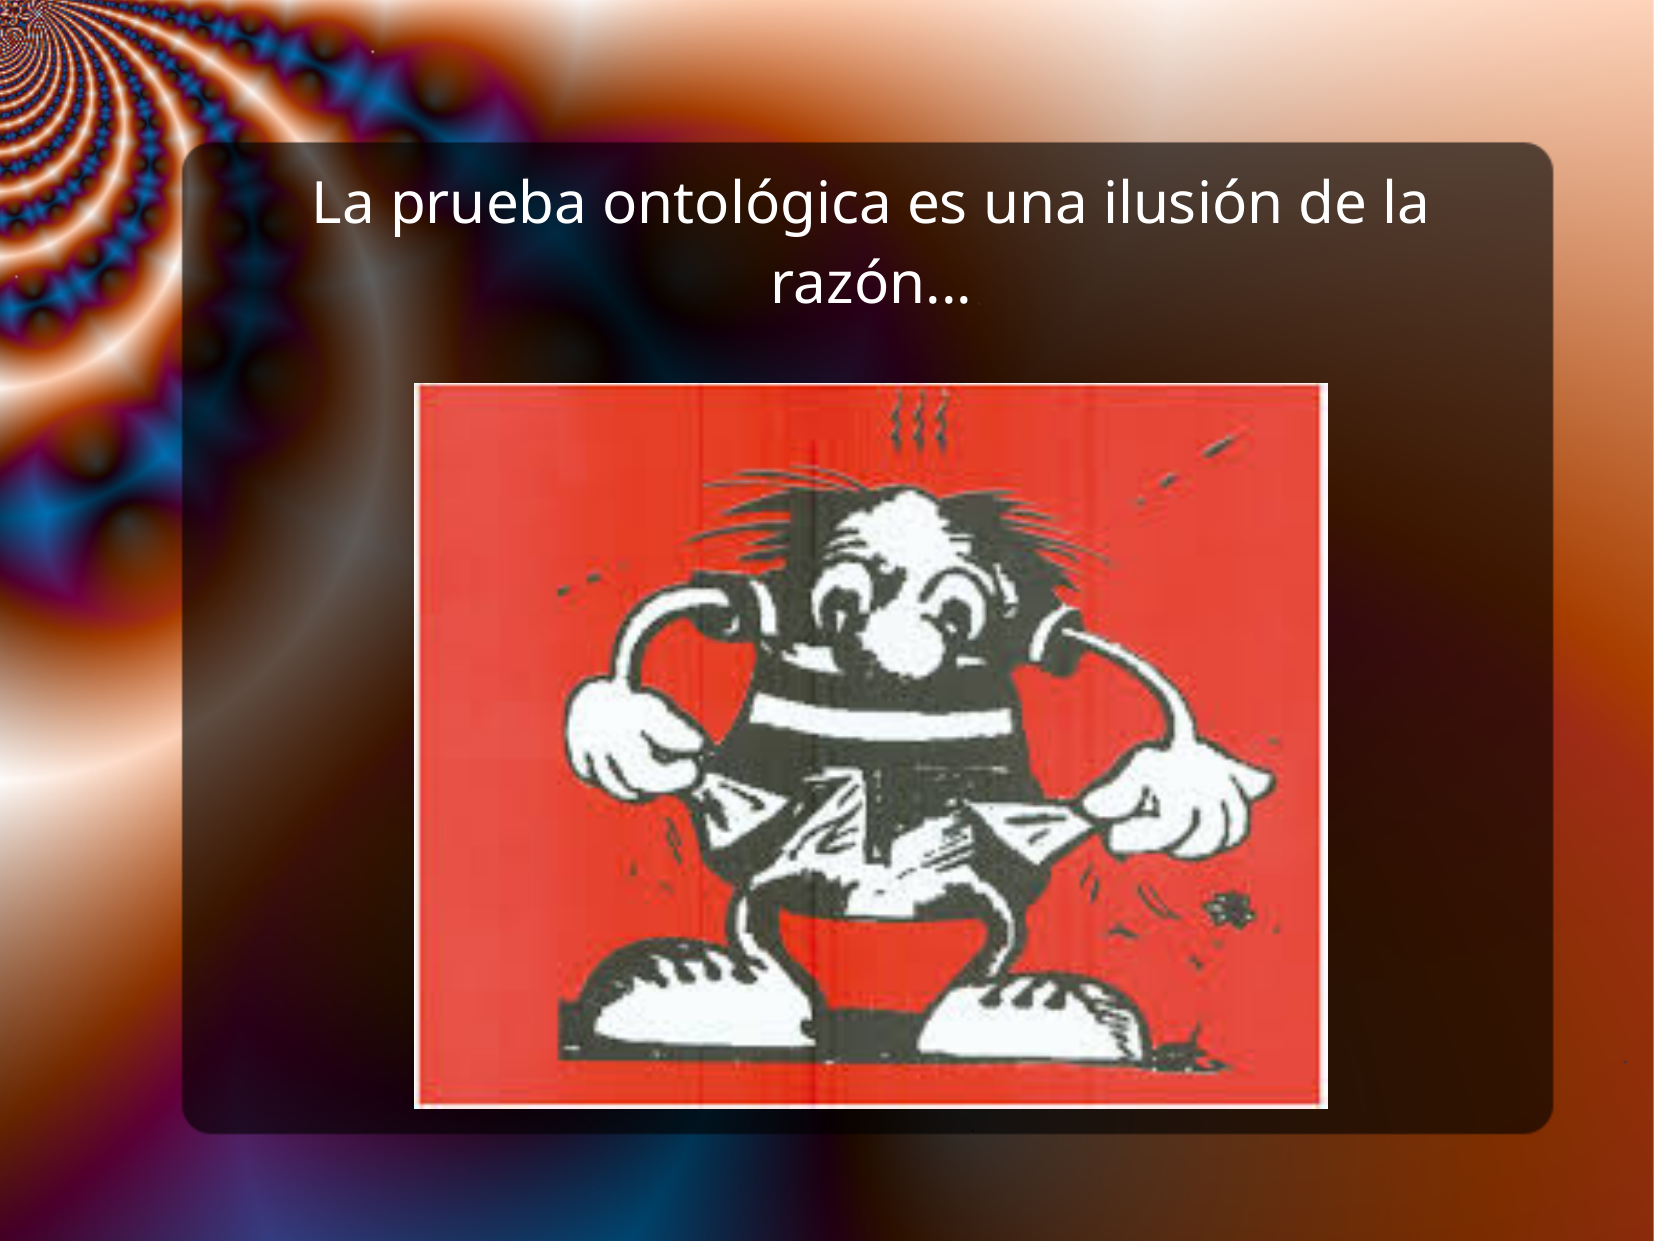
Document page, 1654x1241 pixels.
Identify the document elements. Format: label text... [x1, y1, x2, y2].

picture [0, 0, 1654, 1241]
title La prueba ontológica es una ilusión de la razón... [206, 156, 1536, 325]
